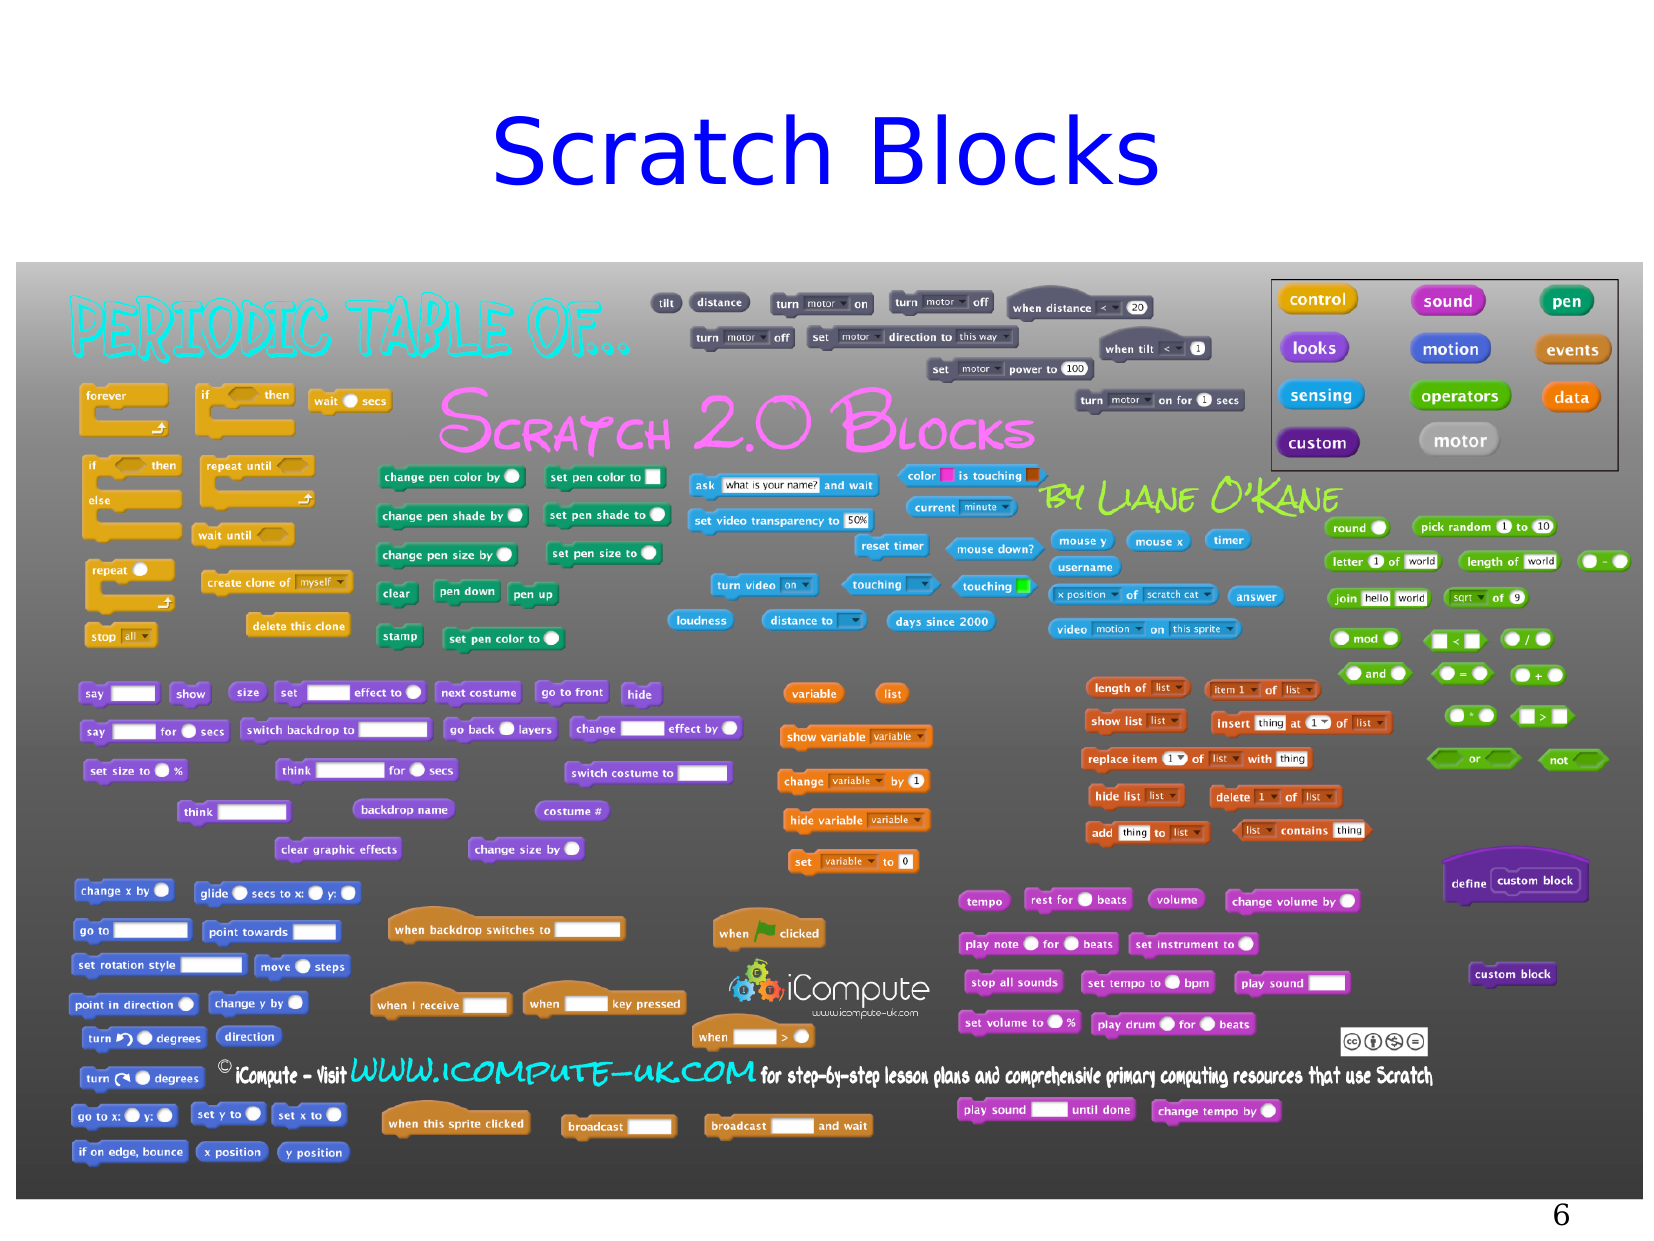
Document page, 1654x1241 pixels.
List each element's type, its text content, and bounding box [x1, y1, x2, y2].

title Scratch Blocks [82, 49, 1571, 257]
picture [16, 262, 1643, 1201]
